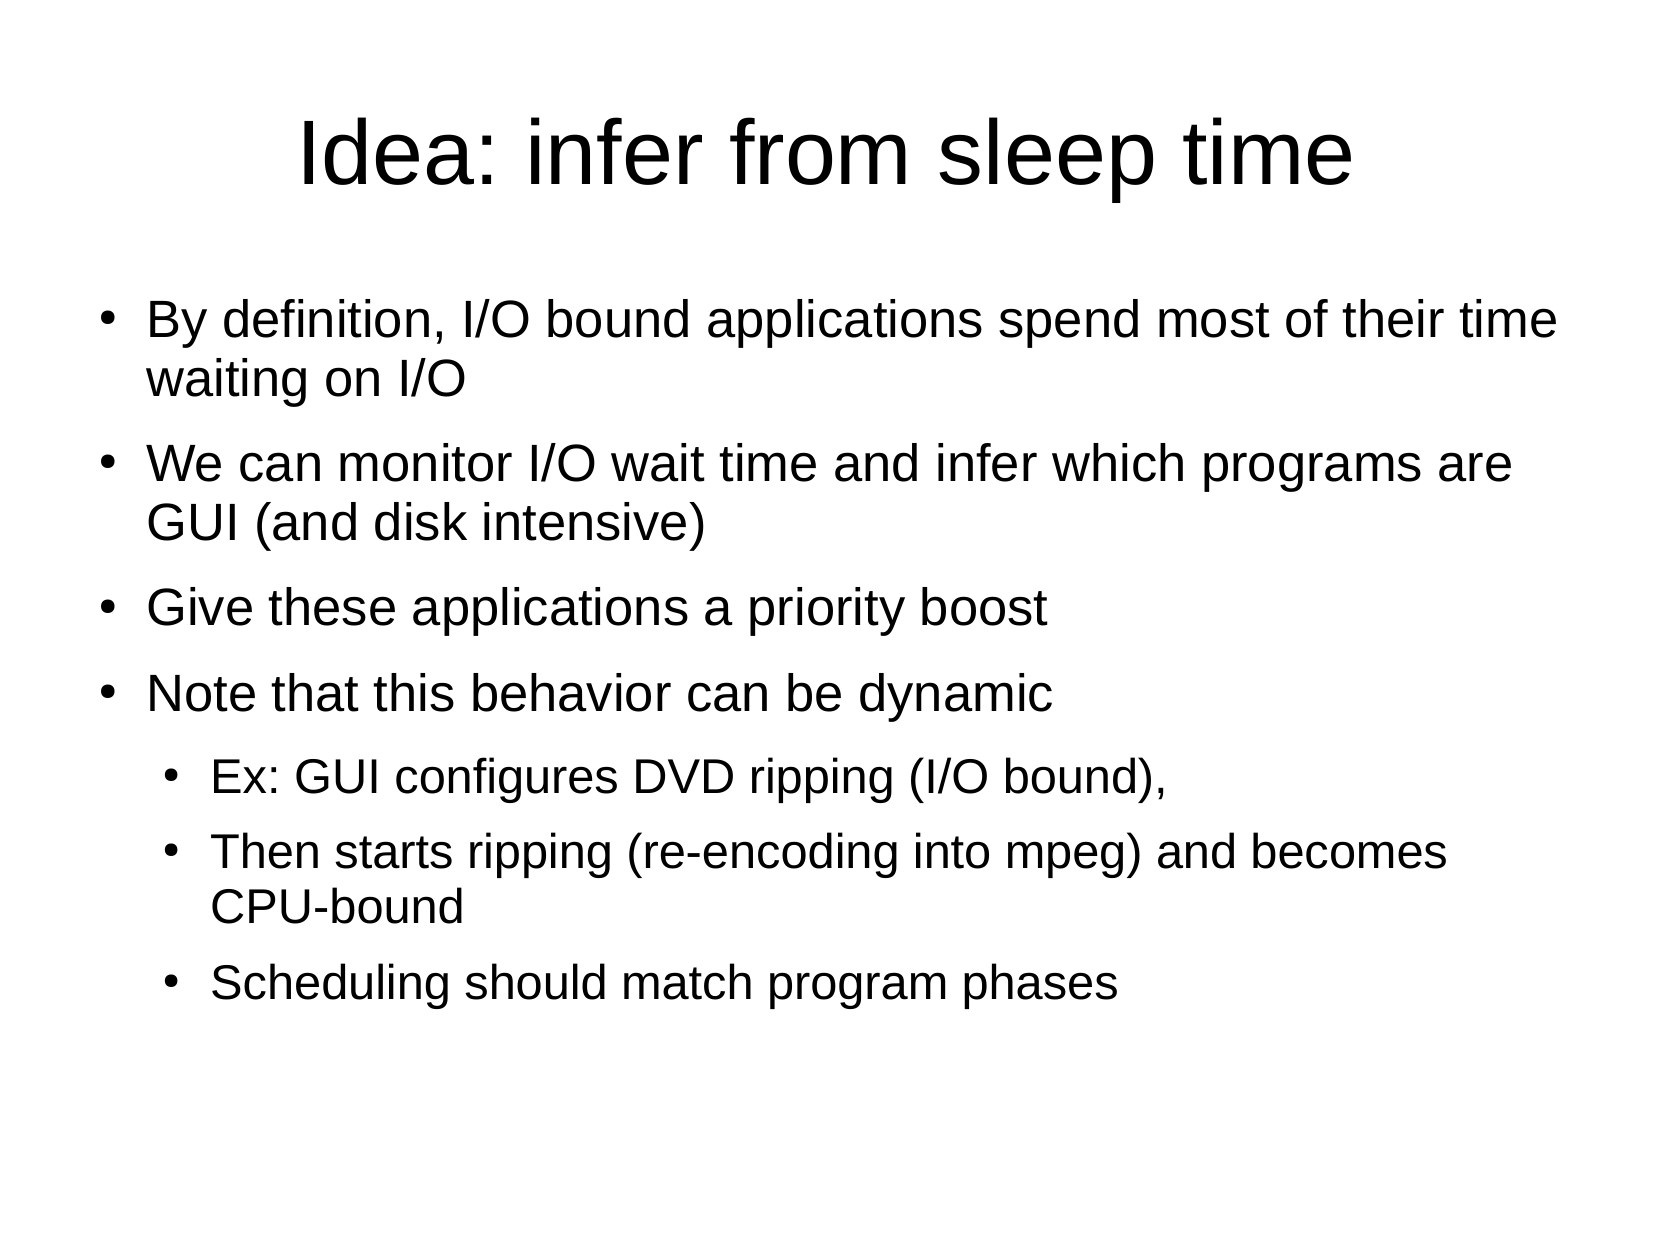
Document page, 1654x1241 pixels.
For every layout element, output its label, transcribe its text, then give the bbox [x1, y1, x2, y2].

list By definition, I/O bound applications spend most of their time waiting on I/O We can monitor I/O wait time and infer which programs are GUI (and disk intensive) Give these applications a priority boost Note that this behavior can be dynamic Ex: GUI configures DVD ripping (I/O bound), Then starts ripping (re-encoding into mpeg) and becomes CPU-bound Scheduling should match program phases [82, 290, 1571, 1010]
title Idea: infer from sleep time [82, 49, 1571, 257]
